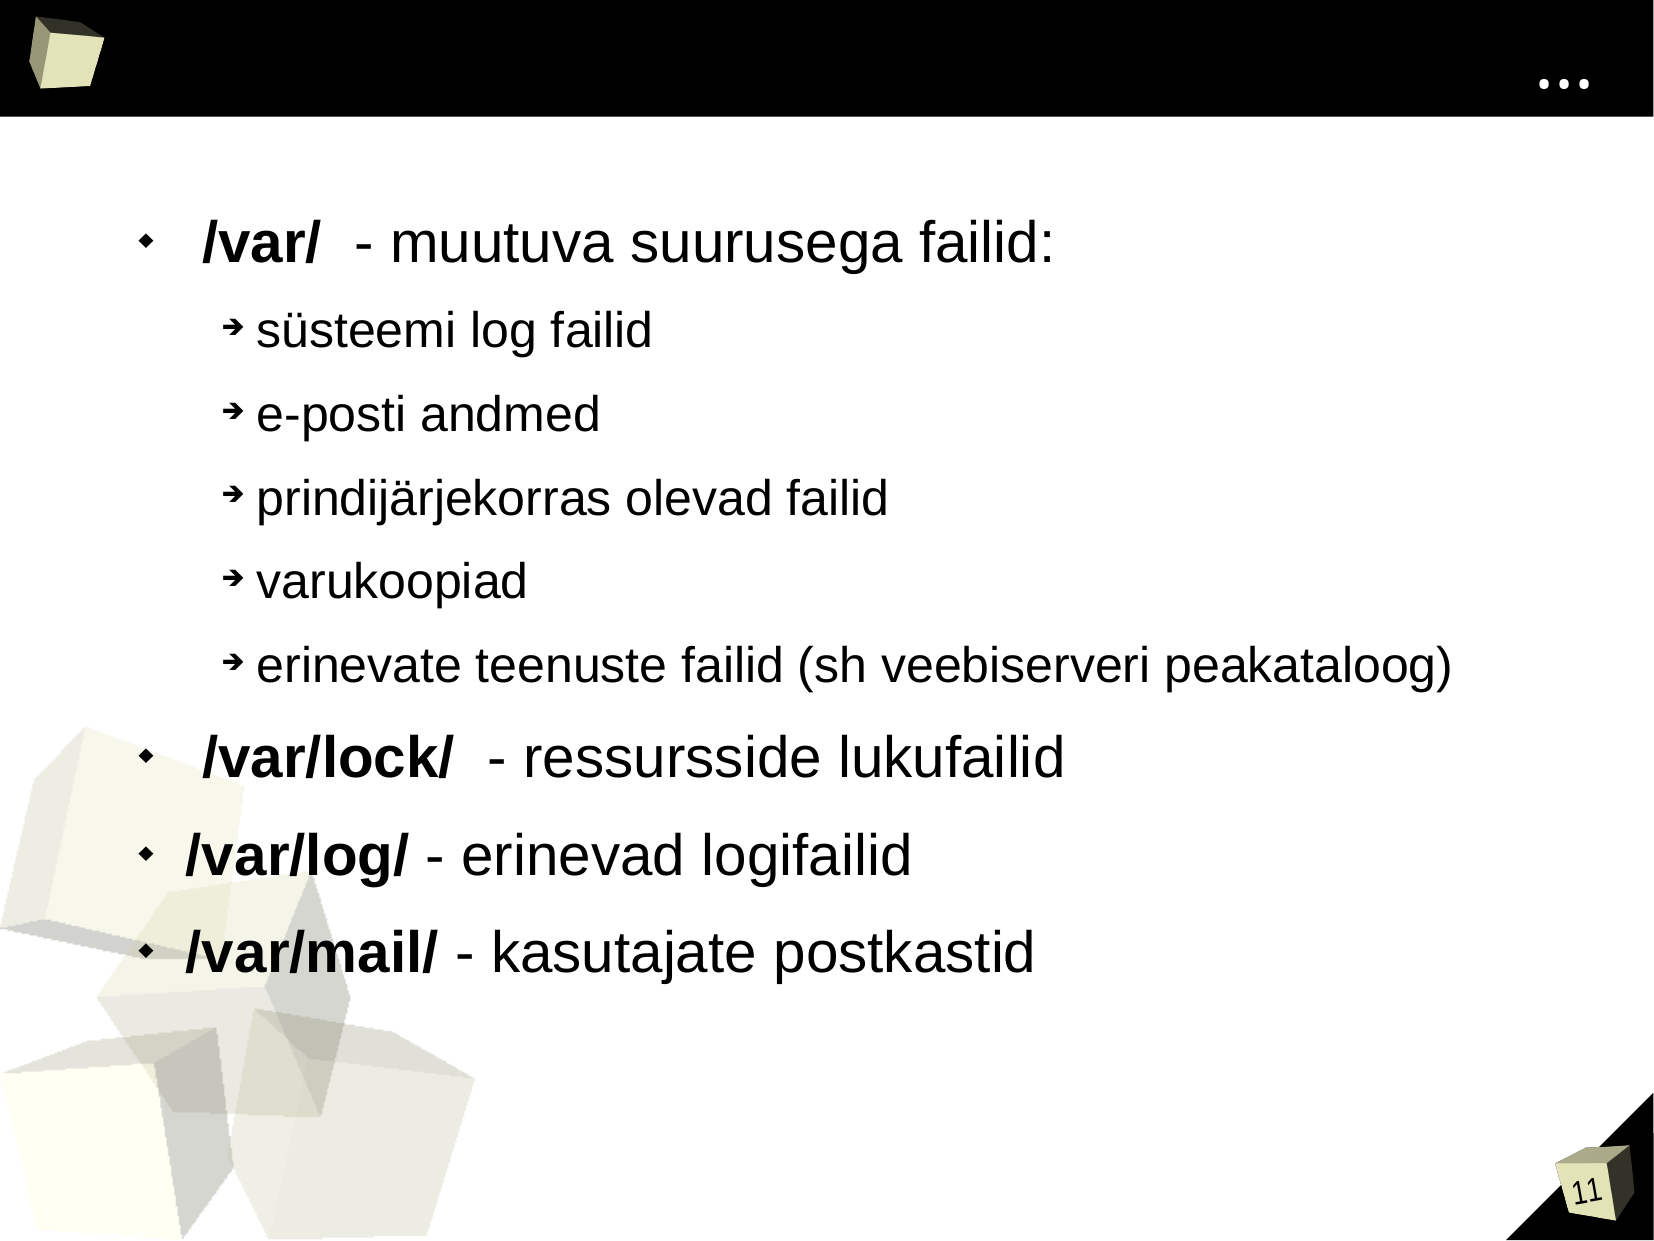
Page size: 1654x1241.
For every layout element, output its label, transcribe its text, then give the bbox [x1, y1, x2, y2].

list /var/ - muutuva suurusega failid: süsteemi log failid e-posti andmed prindijärjekorras olevad failid varukoopiad erinevate teenuste failid (sh veebiserveri peakataloog) /var/lock/ - ressursside lukufailid /var/log/ - erinevad logifailid /var/mail/ - kasutajate postkastid [44, 177, 1611, 1214]
picture [0, 726, 477, 1241]
title ... [118, 0, 1595, 119]
